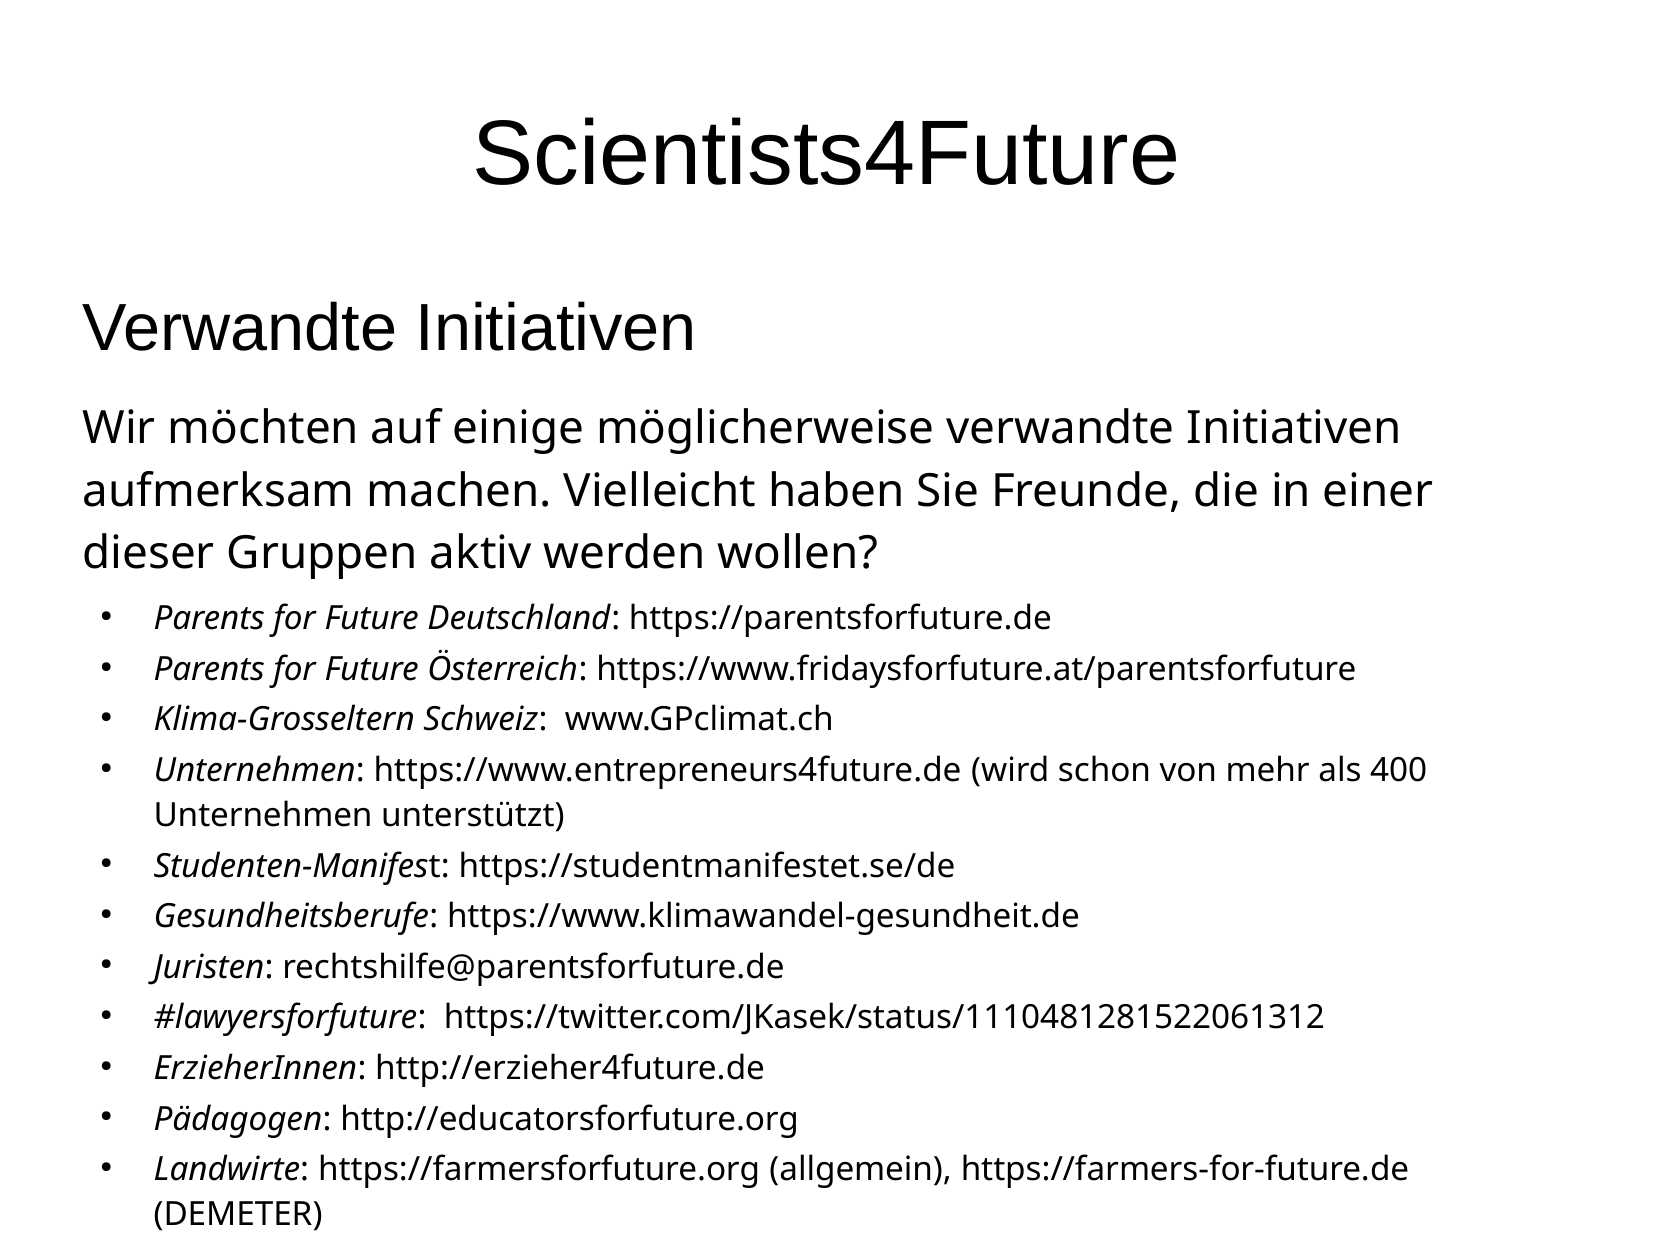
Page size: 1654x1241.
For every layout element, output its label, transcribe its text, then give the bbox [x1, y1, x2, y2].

title Scientists4Future [82, 49, 1571, 257]
list Verwandte Initiativen Wir möchten auf einige möglicherweise verwandte Initiativen aufmerksam machen. Vielleicht haben Sie Freunde, die in einer dieser Gruppen aktiv werden wollen? Parents for Future Deutschland: https://parentsforfuture.de Parents for Future Österreich: https://www.fridaysforfuture.at/parentsforfuture Klima-Grosseltern Schweiz: www.GPclimat.ch Unternehmen: https://www.entrepreneurs4future.de (wird schon von mehr als 400 Unternehmen unterstützt) Studenten-Manifest: https://studentmanifestet.se/de Gesundheitsberufe: https://www.klimawandel-gesundheit.de Juristen: rechtshilfe@parentsforfuture.de #lawyersforfuture: https://twitter.com/JKasek/status/1110481281522061312 ErzieherInnen: http://erzieher4future.de Pädagogen: http://educatorsforfuture.org Landwirte: https://farmersforfuture.org (allgemein), https://farmers-for-future.de (DEMETER) Software Developers for Future: https://developersforfuture.org/ (international) Banker: https://www.bankersforclimate.com/ (international) [82, 290, 1571, 1146]
